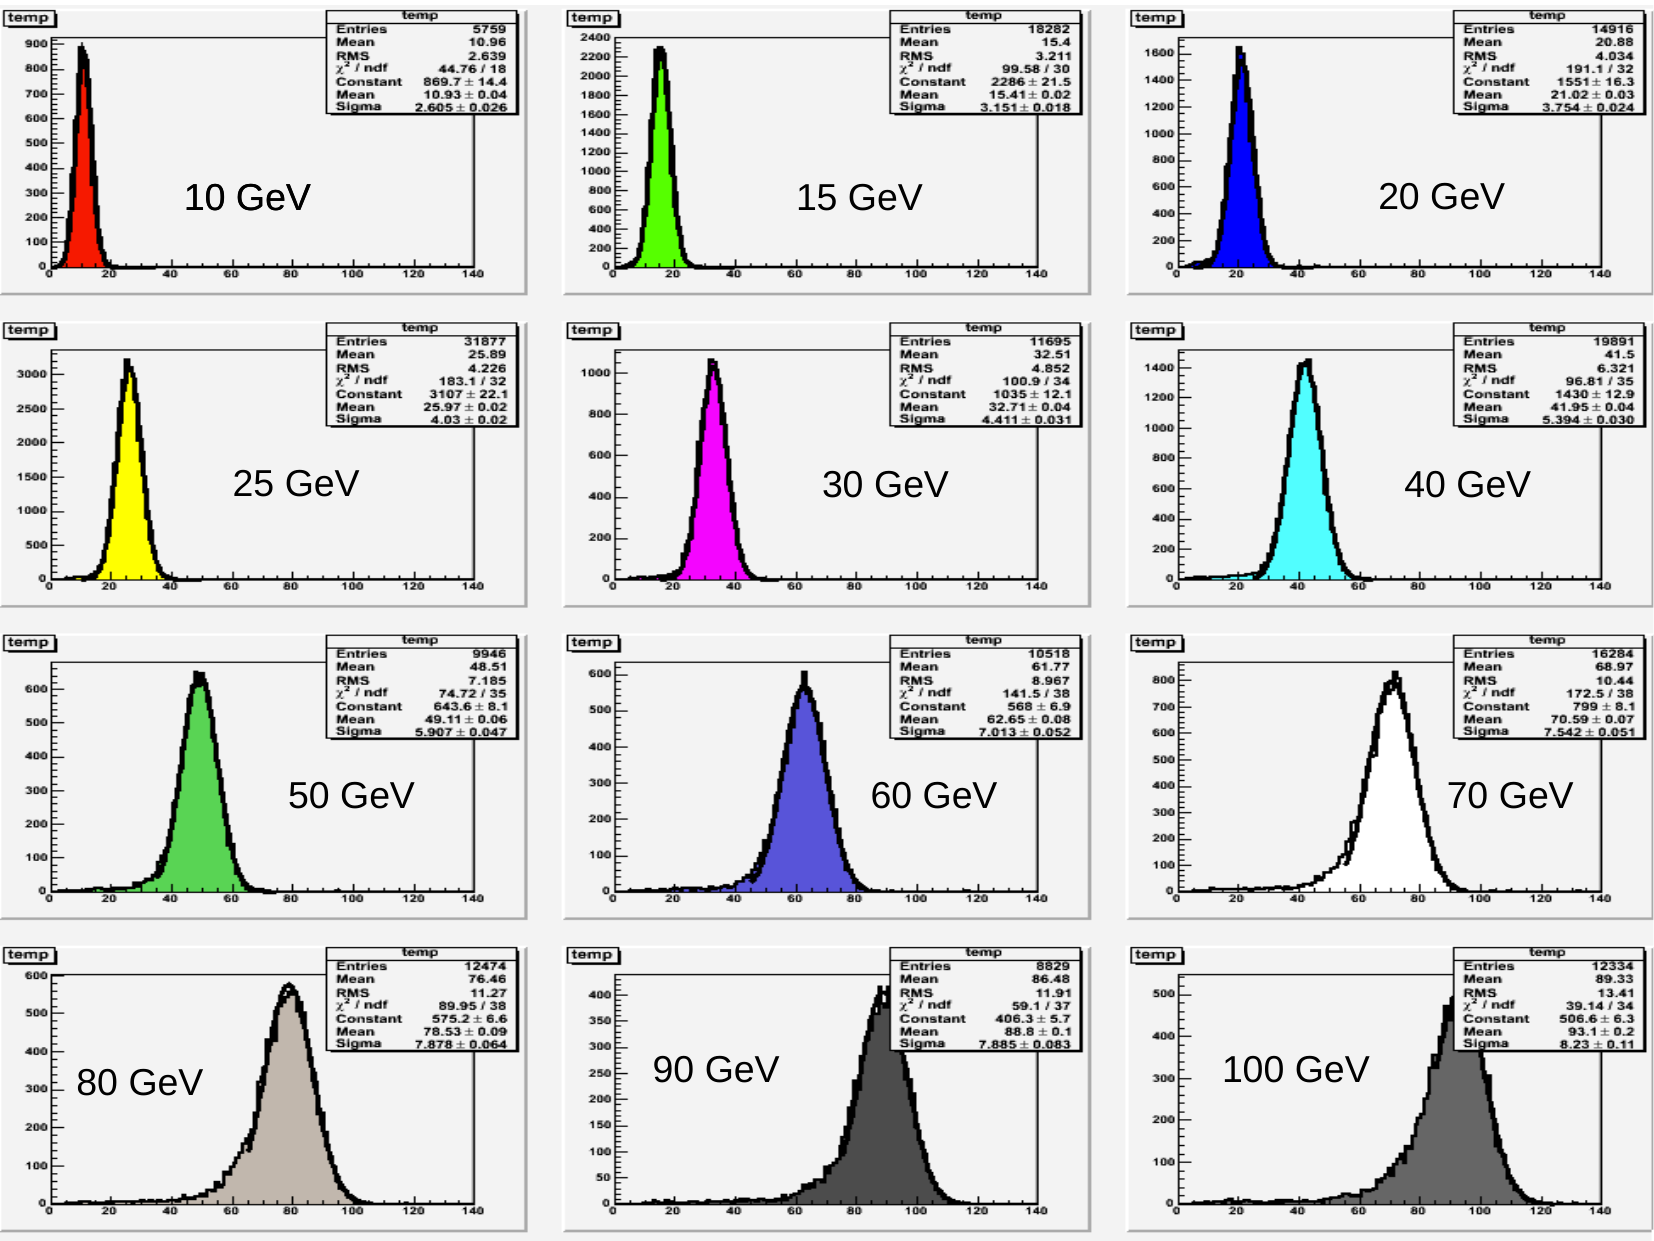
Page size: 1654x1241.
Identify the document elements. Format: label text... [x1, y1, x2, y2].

text_box 80 GeV [61, 1053, 235, 1120]
text_box 60 GeV [855, 767, 1029, 834]
picture [0, 5, 1654, 1241]
text_box 30 GeV [807, 455, 981, 522]
text_box 50 GeV [273, 767, 447, 834]
text_box 25 GeV [217, 454, 391, 521]
text_box 15 GeV [781, 169, 955, 236]
text_box 90 GeV [637, 1041, 811, 1108]
text_box 10 GeV [169, 169, 343, 236]
text_box 100 GeV [1207, 1041, 1404, 1108]
text_box 70 GeV [1432, 767, 1606, 834]
text_box 40 GeV [1389, 455, 1563, 522]
text_box 20 GeV [1363, 168, 1537, 235]
